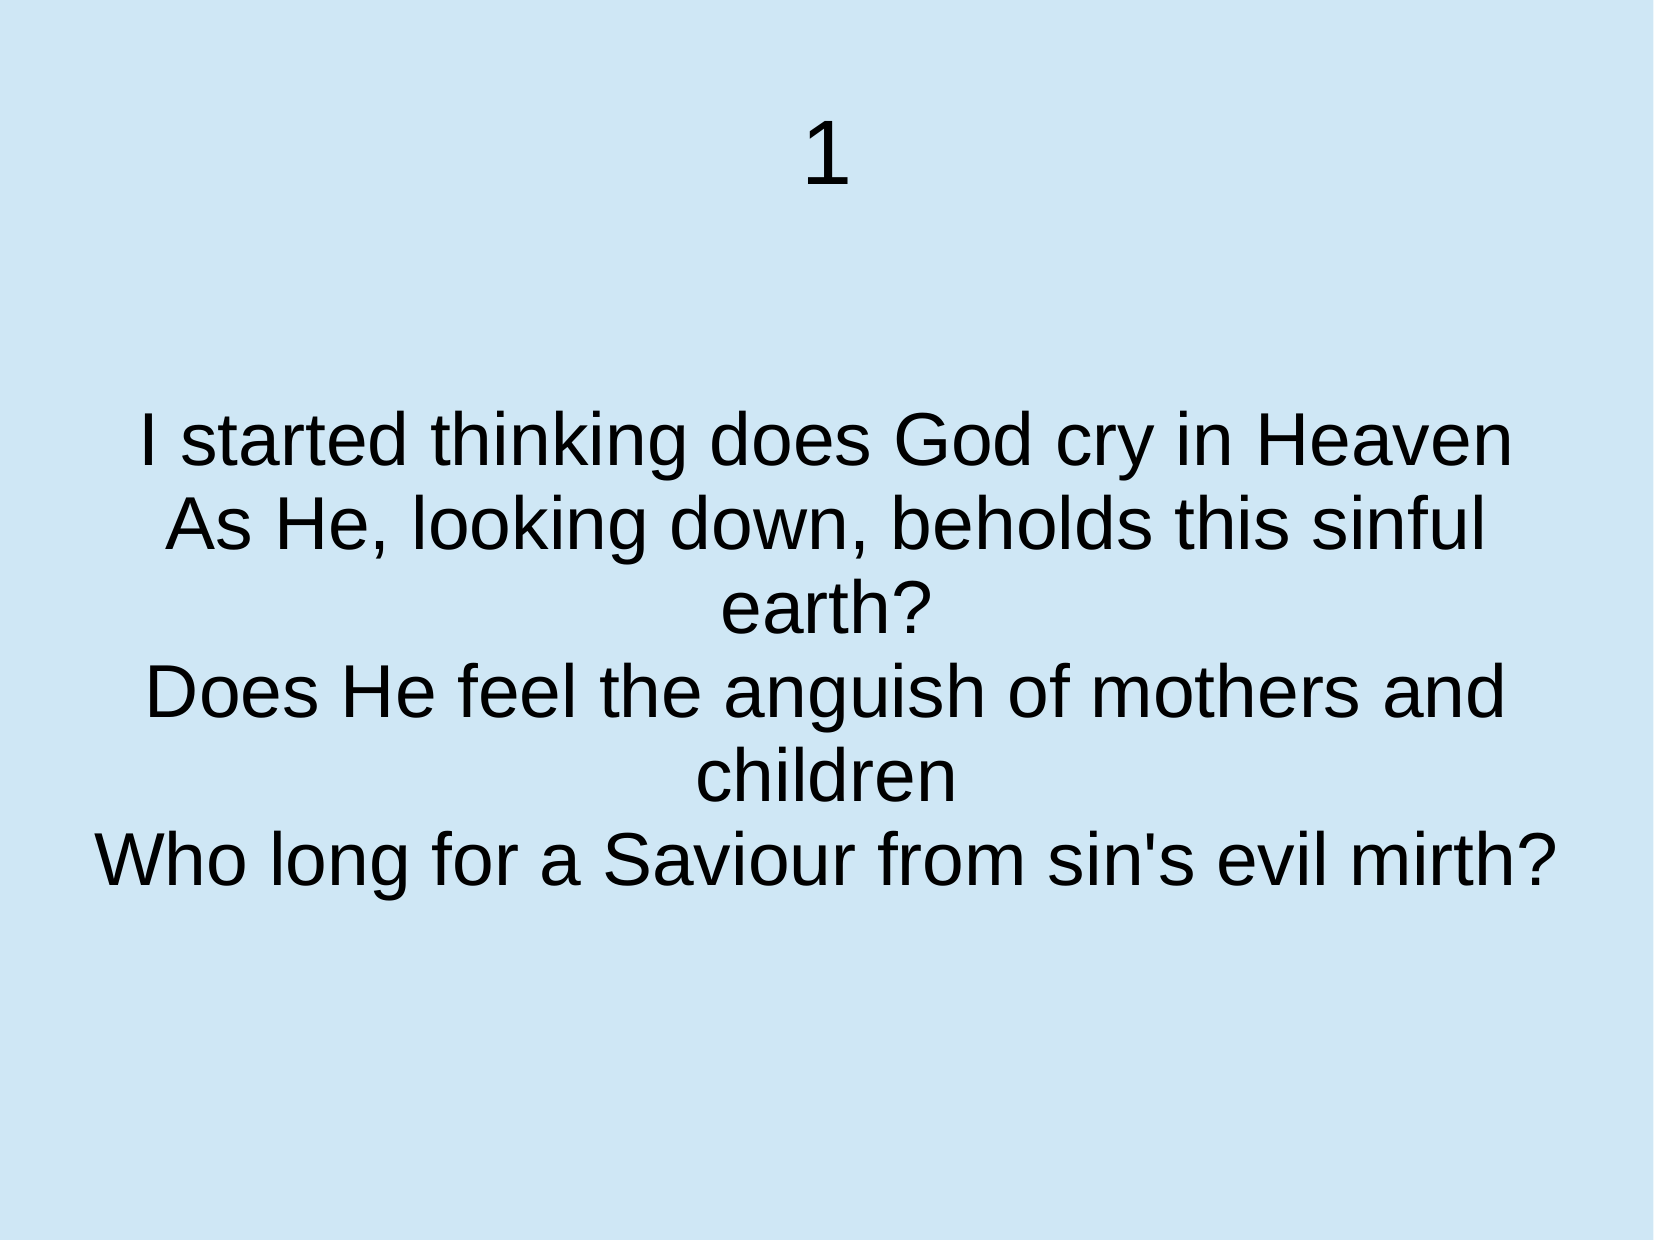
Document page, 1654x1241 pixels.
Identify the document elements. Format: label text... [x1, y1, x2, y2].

subtitle I started thinking does God cry in Heaven As He, looking down, beholds this sinful earth? Does He feel the anguish of mothers and children Who long for a Saviour from sin's evil mirth? [82, 290, 1571, 1010]
title 1 [82, 49, 1571, 257]
